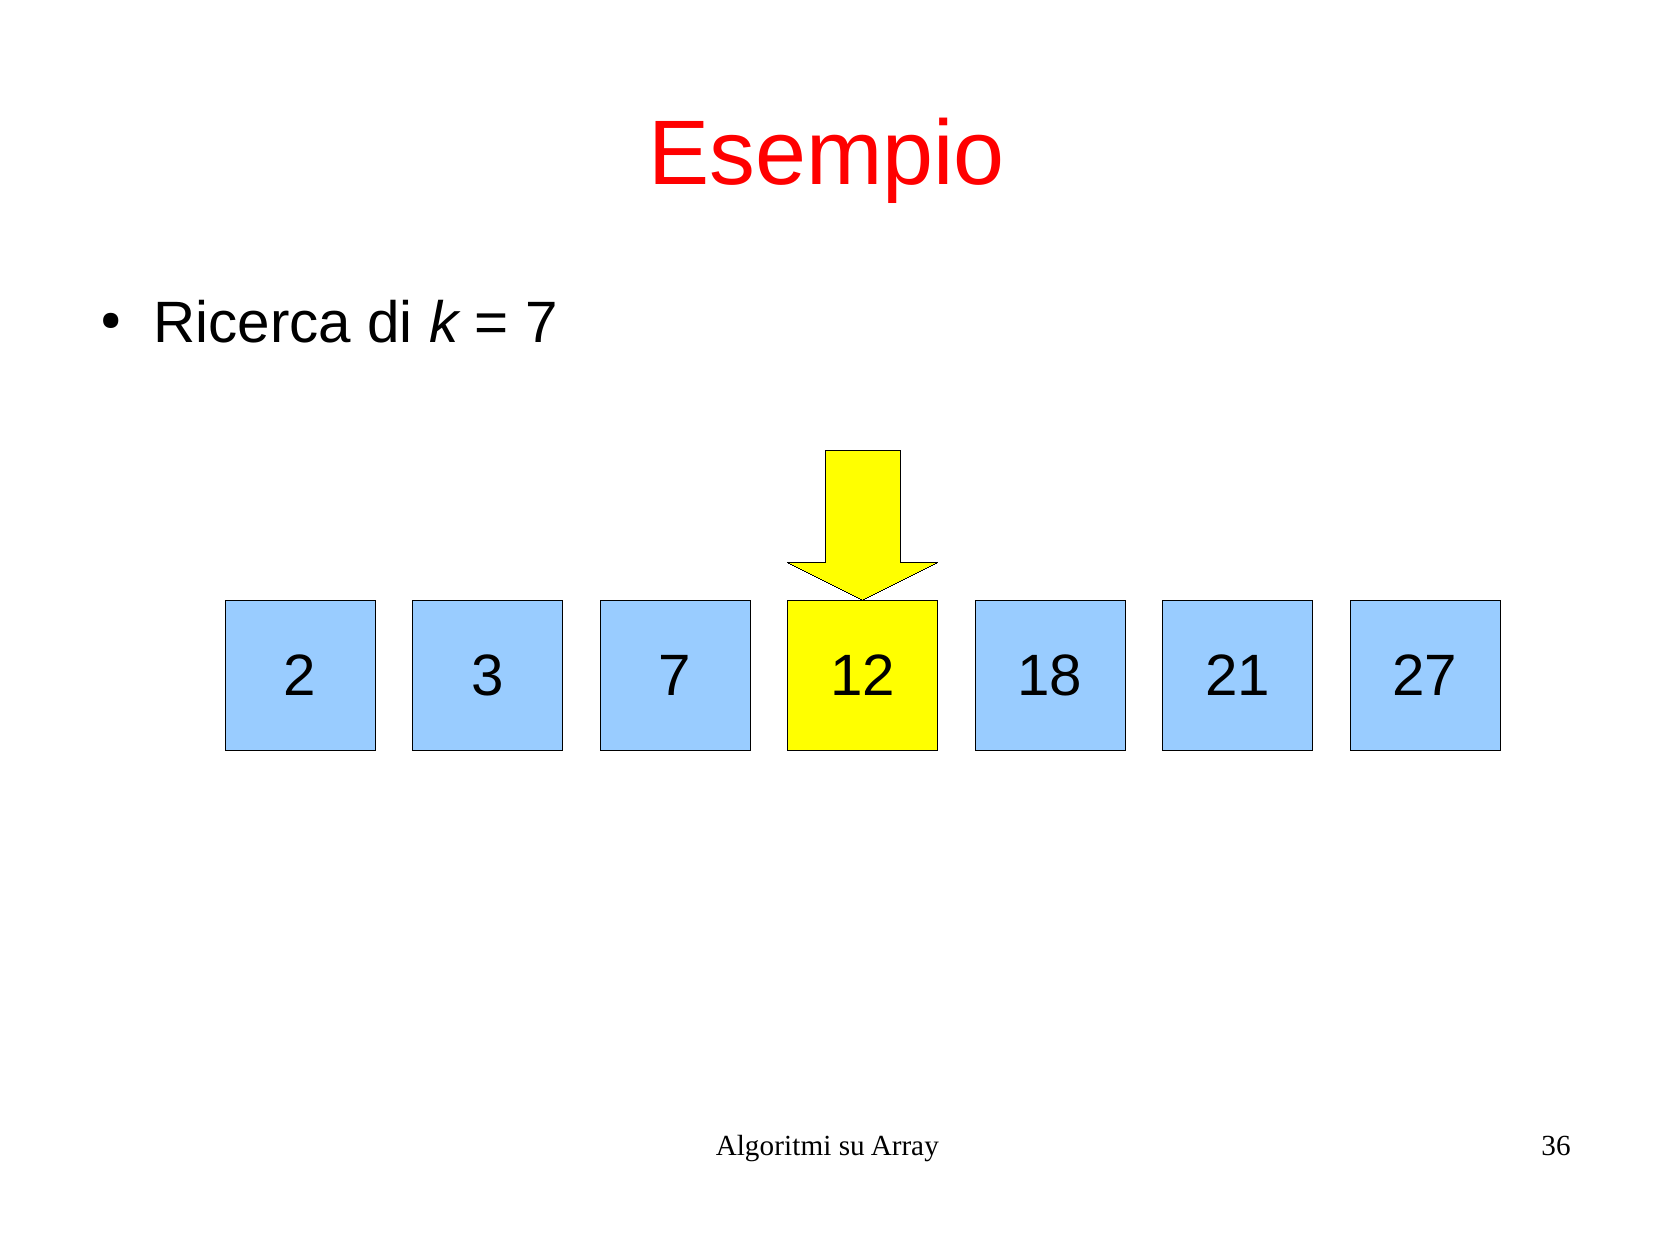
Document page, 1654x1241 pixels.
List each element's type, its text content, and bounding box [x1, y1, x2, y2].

text_box 7 [600, 600, 751, 751]
text_box 12 [787, 600, 938, 751]
title Esempio [82, 49, 1571, 257]
text_box 21 [1162, 600, 1313, 751]
text_box 3 [412, 600, 563, 751]
text_box 18 [975, 600, 1126, 751]
list Ricerca di k = 7 [82, 290, 1571, 1088]
text_box [787, 450, 938, 601]
text_box 2 [225, 600, 376, 751]
text_box 27 [1350, 600, 1501, 751]
